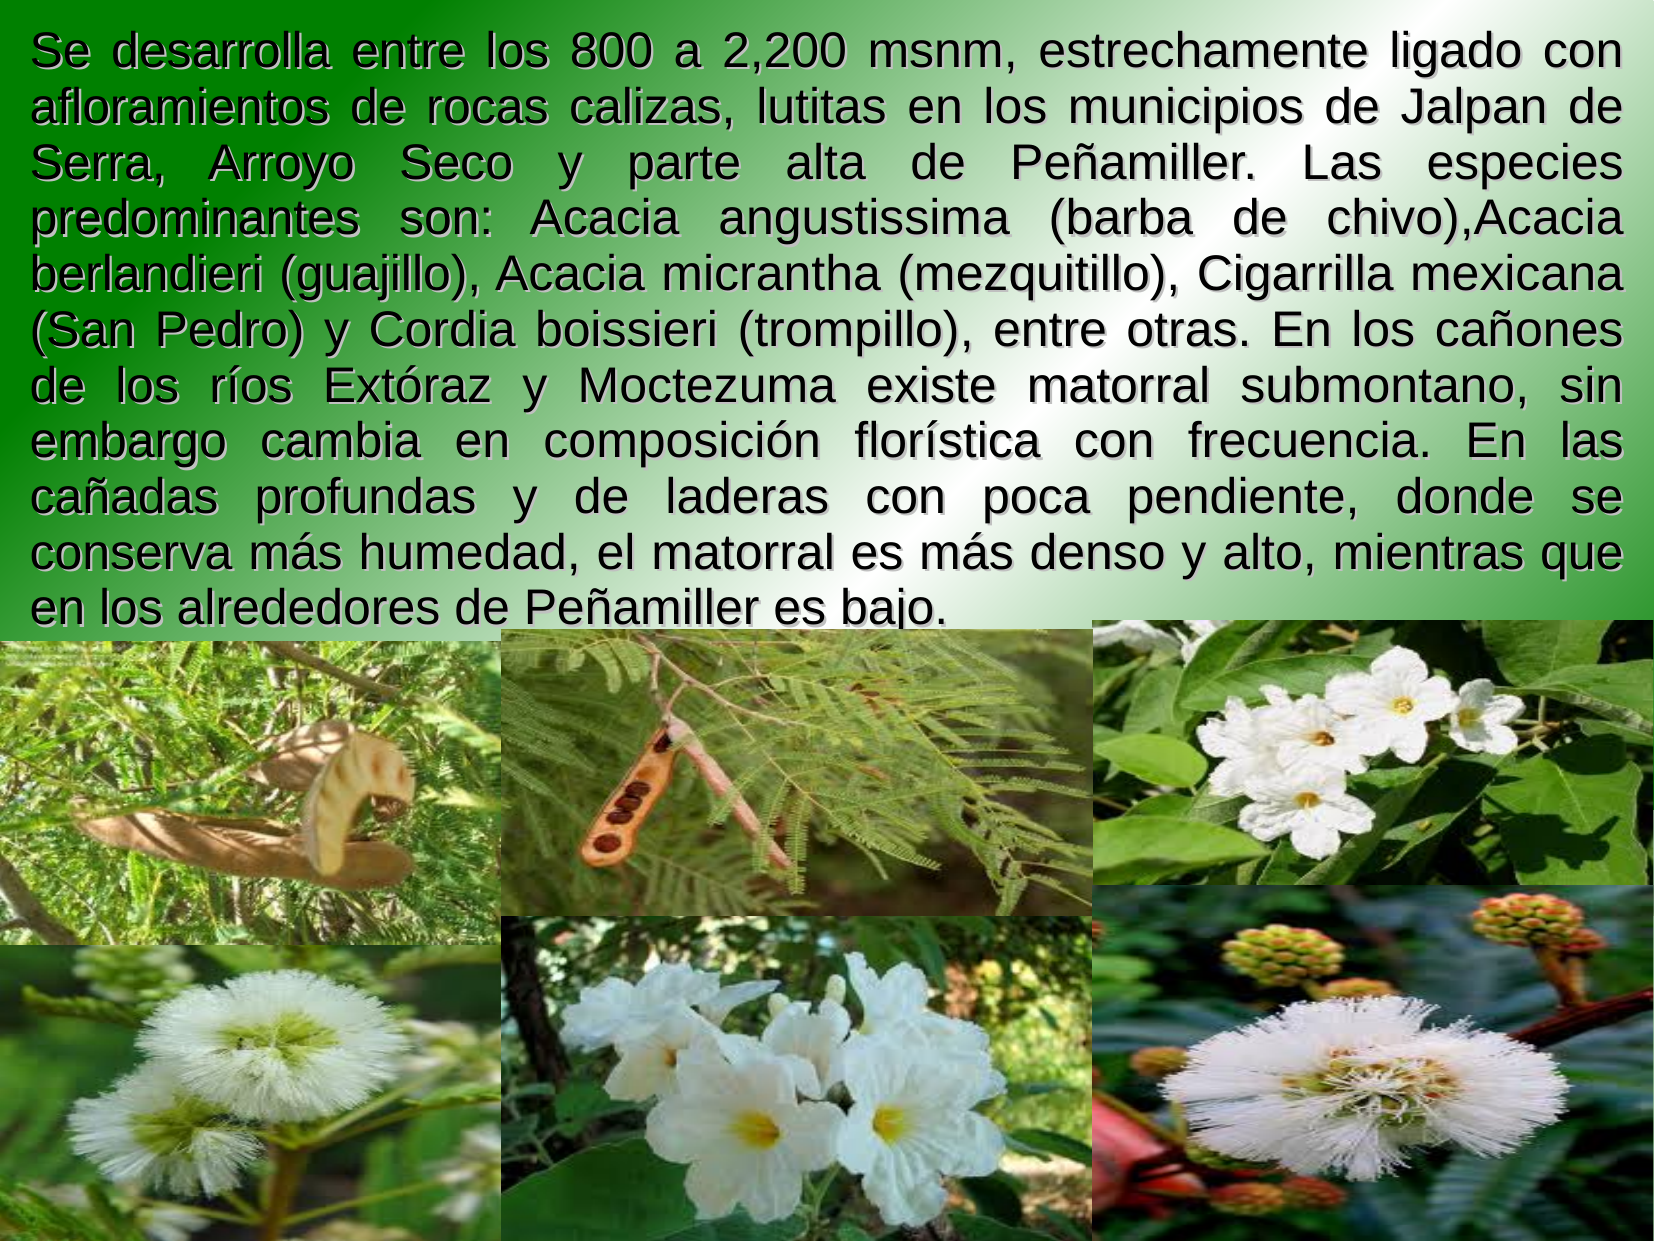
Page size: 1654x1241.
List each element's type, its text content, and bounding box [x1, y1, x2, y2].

subtitle Se desarrolla entre los 800 a 2,200 msnm, estrechamente ligado con afloramientos de rocas calizas, lutitas en los municipios de Jalpan de Serra, Arroyo Seco y parte alta de Peñamiller. Las especies predominantes son: Acacia angustissima (barba de chivo),Acacia berlandieri (guajillo), Acacia micrantha (mezquitillo), Cigarrilla mexicana (San Pedro) y Cordia boissieri (trompillo), entre otras. En los cañones de los ríos Extóraz y Moctezuma existe matorral submontano, sin embargo cambia en composición florística con frecuencia. En las cañadas profundas y de laderas con poca pendiente, donde se conserva más humedad, el matorral es más denso y alto, mientras que en los alrededores de Peñamiller es bajo. [29, 0, 1625, 641]
picture [0, 620, 1654, 1241]
